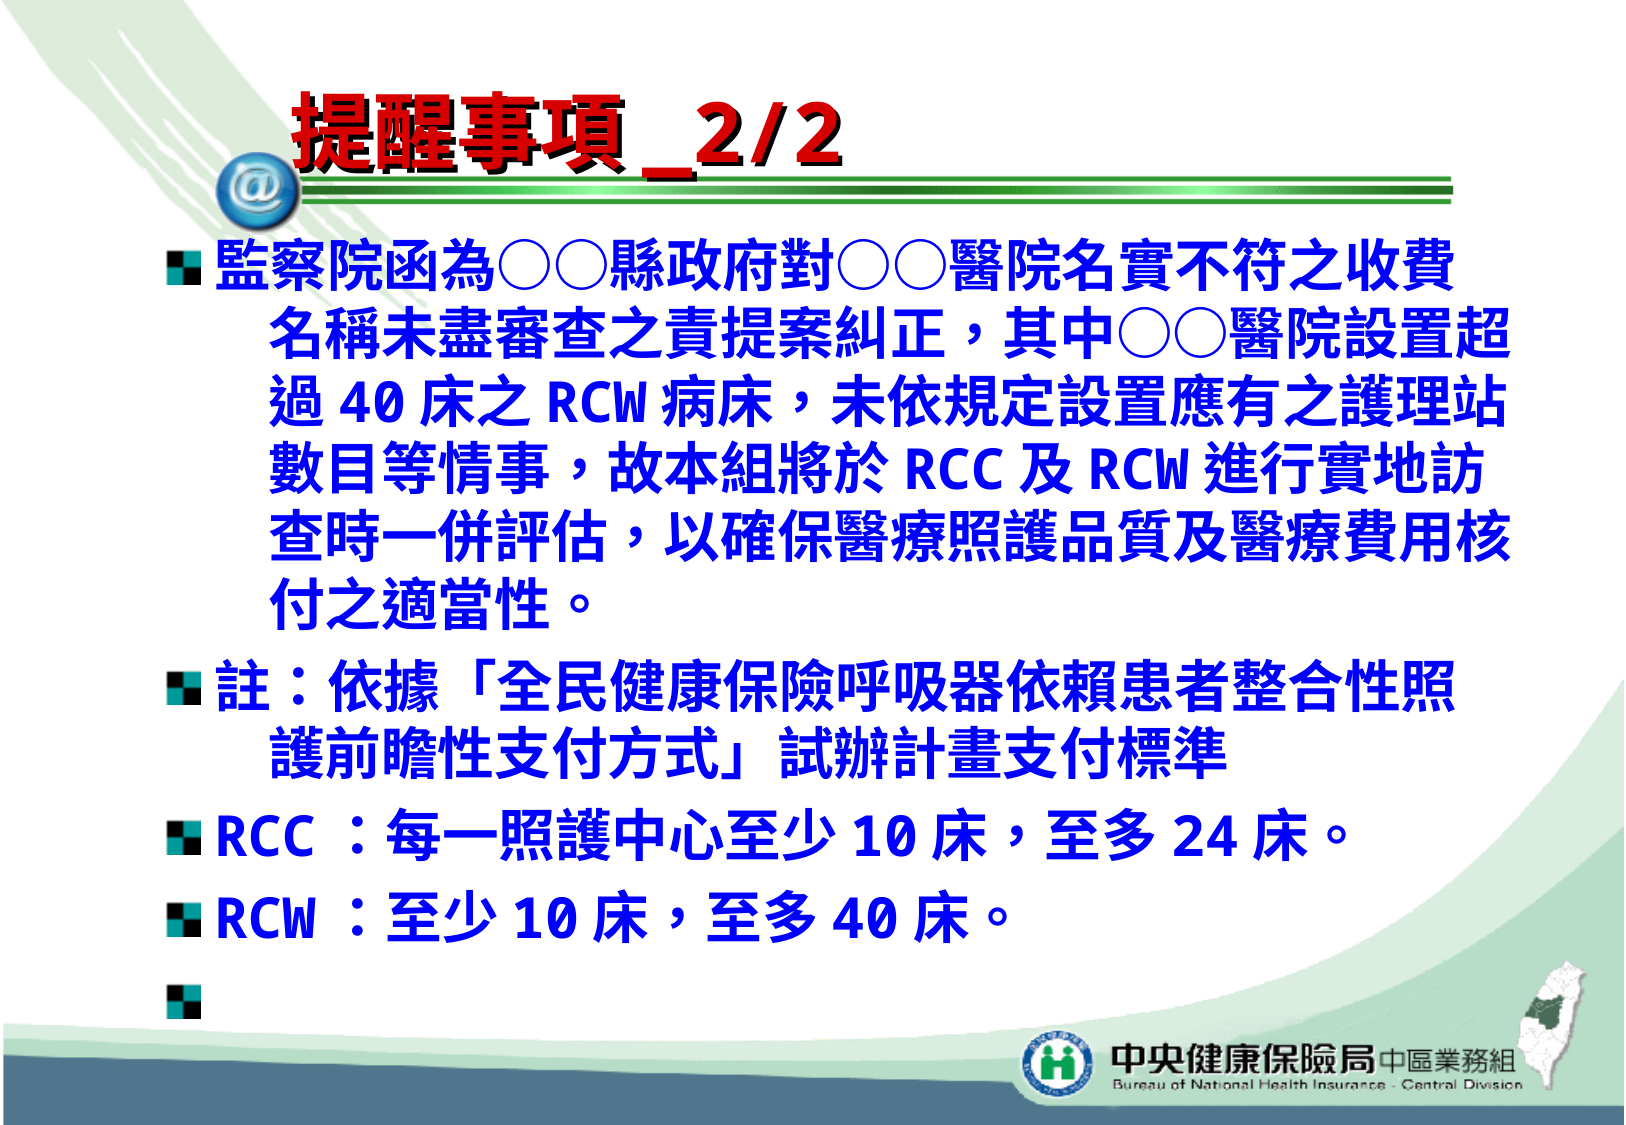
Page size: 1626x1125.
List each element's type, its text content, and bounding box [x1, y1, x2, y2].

title 提醒事項_2/2 [274, 35, 1586, 223]
list 監察院函為○○縣政府對○○醫院名實不符之收費名稱未盡審查之責提案糾正，其中○○醫院設置超過40床之RCW病床，未依規定設置應有之護理站數目等情事，故本組將於RCC及RCW進行實地訪查時一併評估，以確保醫療照護品質及醫療費用核付之適當性。 註：依據「全民健康保險呼吸器依賴患者整合性照護前瞻性支付方式」試辦計畫支付標準 RCC：每一照護中心至少10床，至多24床。 RCW：至少10床，至多40床。 [144, 222, 1528, 961]
